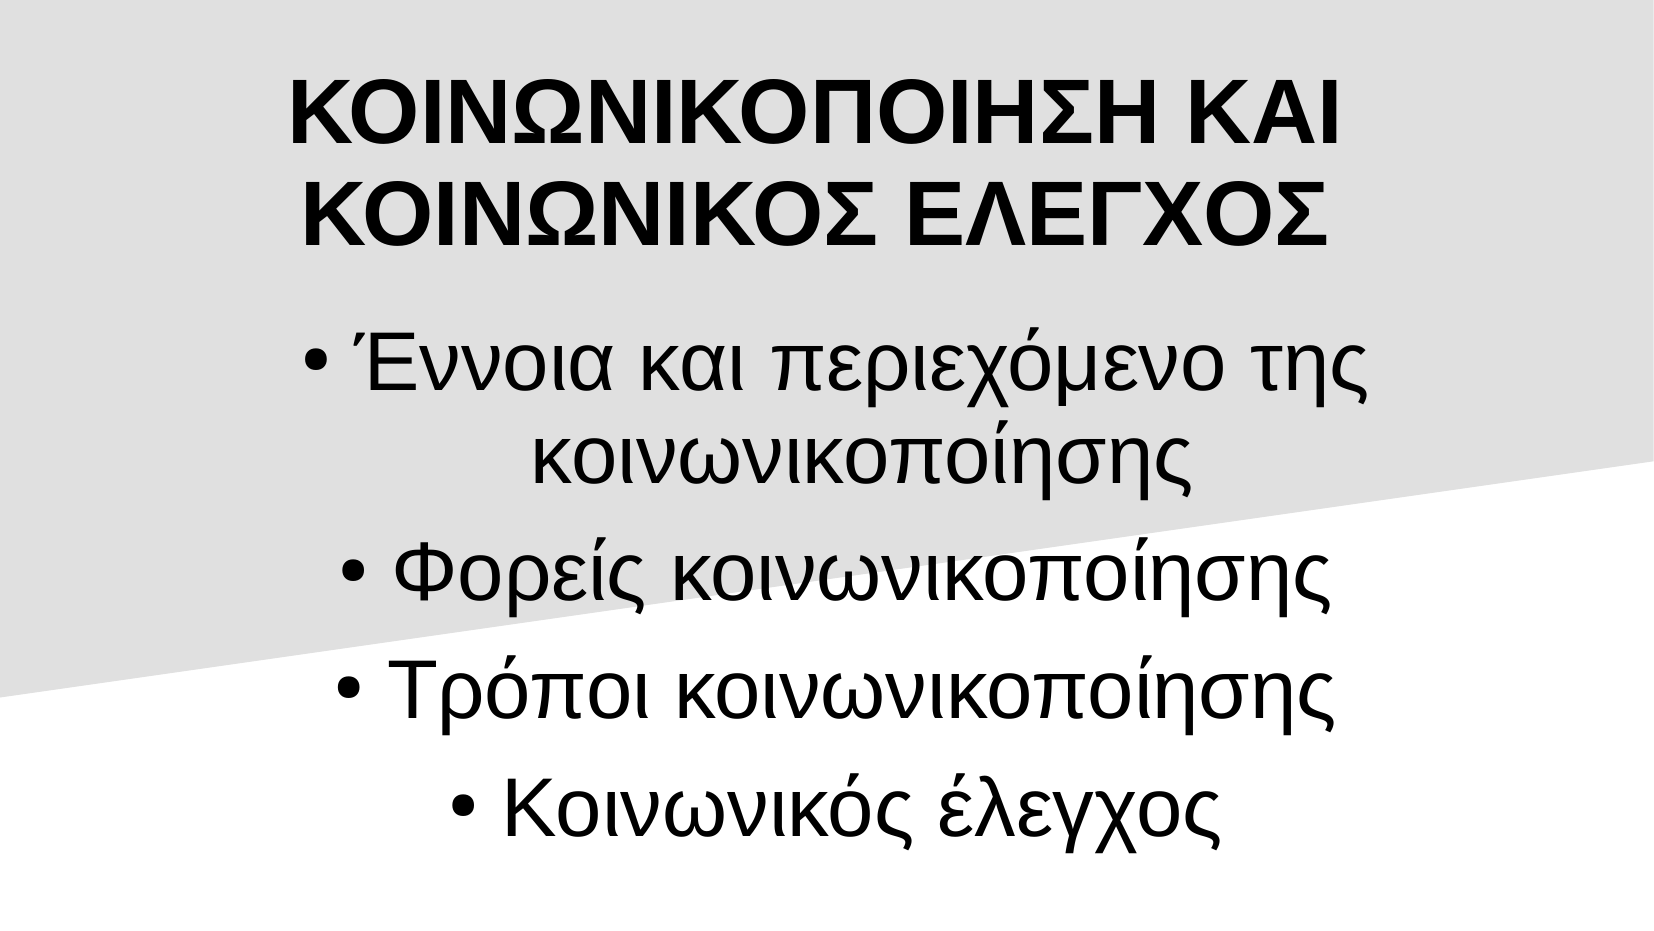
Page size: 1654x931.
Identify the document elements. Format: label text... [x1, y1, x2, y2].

list Έννοια και περιεχόμενο της κοινωνικοποίησης Φορείς κοινωνικοποίησης Τρόποι κοινωνικοποίησης Κοινωνικός έλεγχος [82, 315, 1571, 855]
title ΚΟΙΝΩΝΙΚΟΠΟΙΗΣΗ ΚΑΙ ΚΟΙΝΩΝΙΚΟΣ ΕΛΕΓΧΟΣ [71, 60, 1561, 266]
